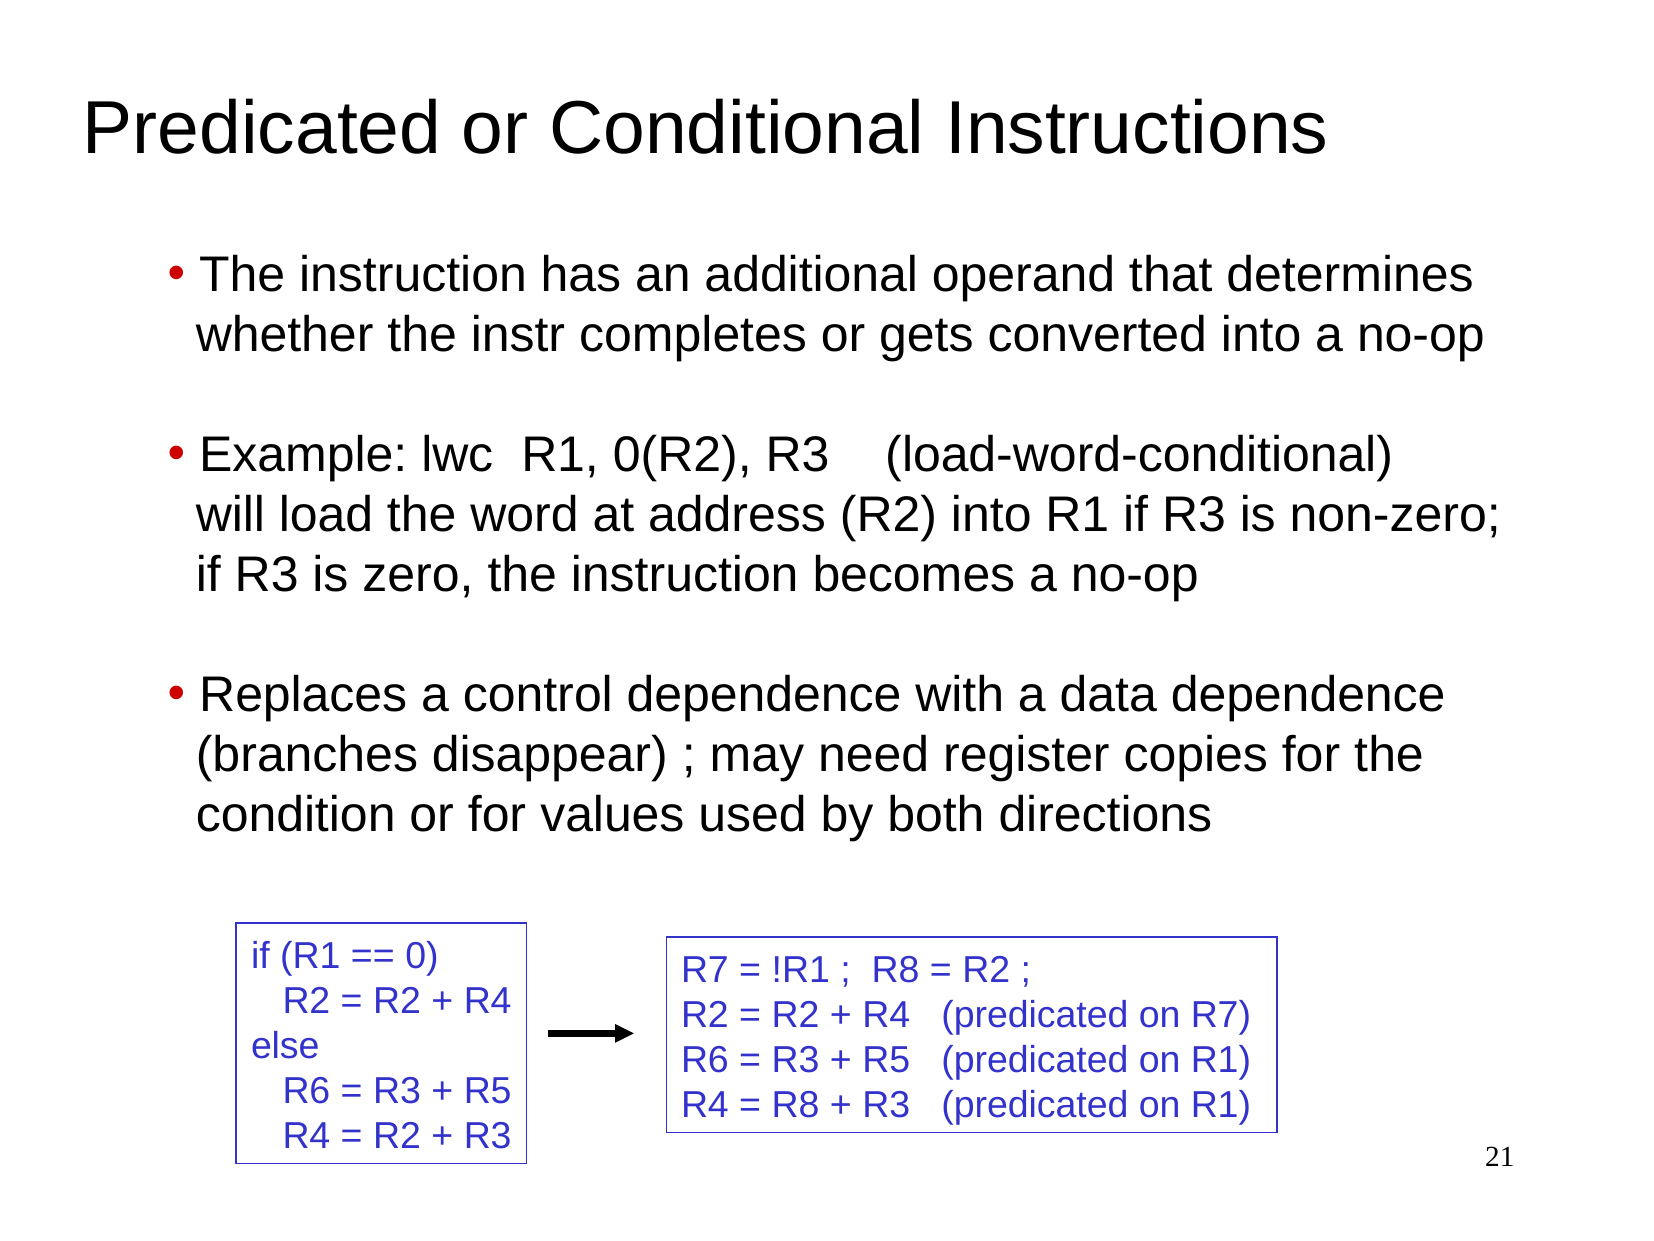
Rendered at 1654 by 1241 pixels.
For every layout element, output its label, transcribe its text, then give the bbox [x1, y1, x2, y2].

text_box Predicated or Conditional Instructions [67, 71, 1345, 177]
text_box <number> [1185, 1129, 1530, 1213]
text_box if (R1 == 0) R2 = R2 + R4 else R6 = R3 + R5 R4 = R2 + R3 [236, 923, 527, 1164]
text_box The instruction has an additional operand that determines whether the instr completes or gets converted into a no-op Example: lwc R1, 0(R2), R3 (load-word-conditional) will load the word at address (R2) into R1 if R3 is non-zero; if R3 is zero, the instruction becomes a no-op Replaces a control dependence with a data dependence (branches disappear) ; may need register copies for the condition or for values used by both directions [153, 234, 1517, 850]
text_box R7 = !R1 ; R8 = R2 ; R2 = R2 + R4 (predicated on R7) R6 = R3 + R5 (predicated on R1) R4 = R8 + R3 (predicated on R1) [666, 936, 1278, 1133]
